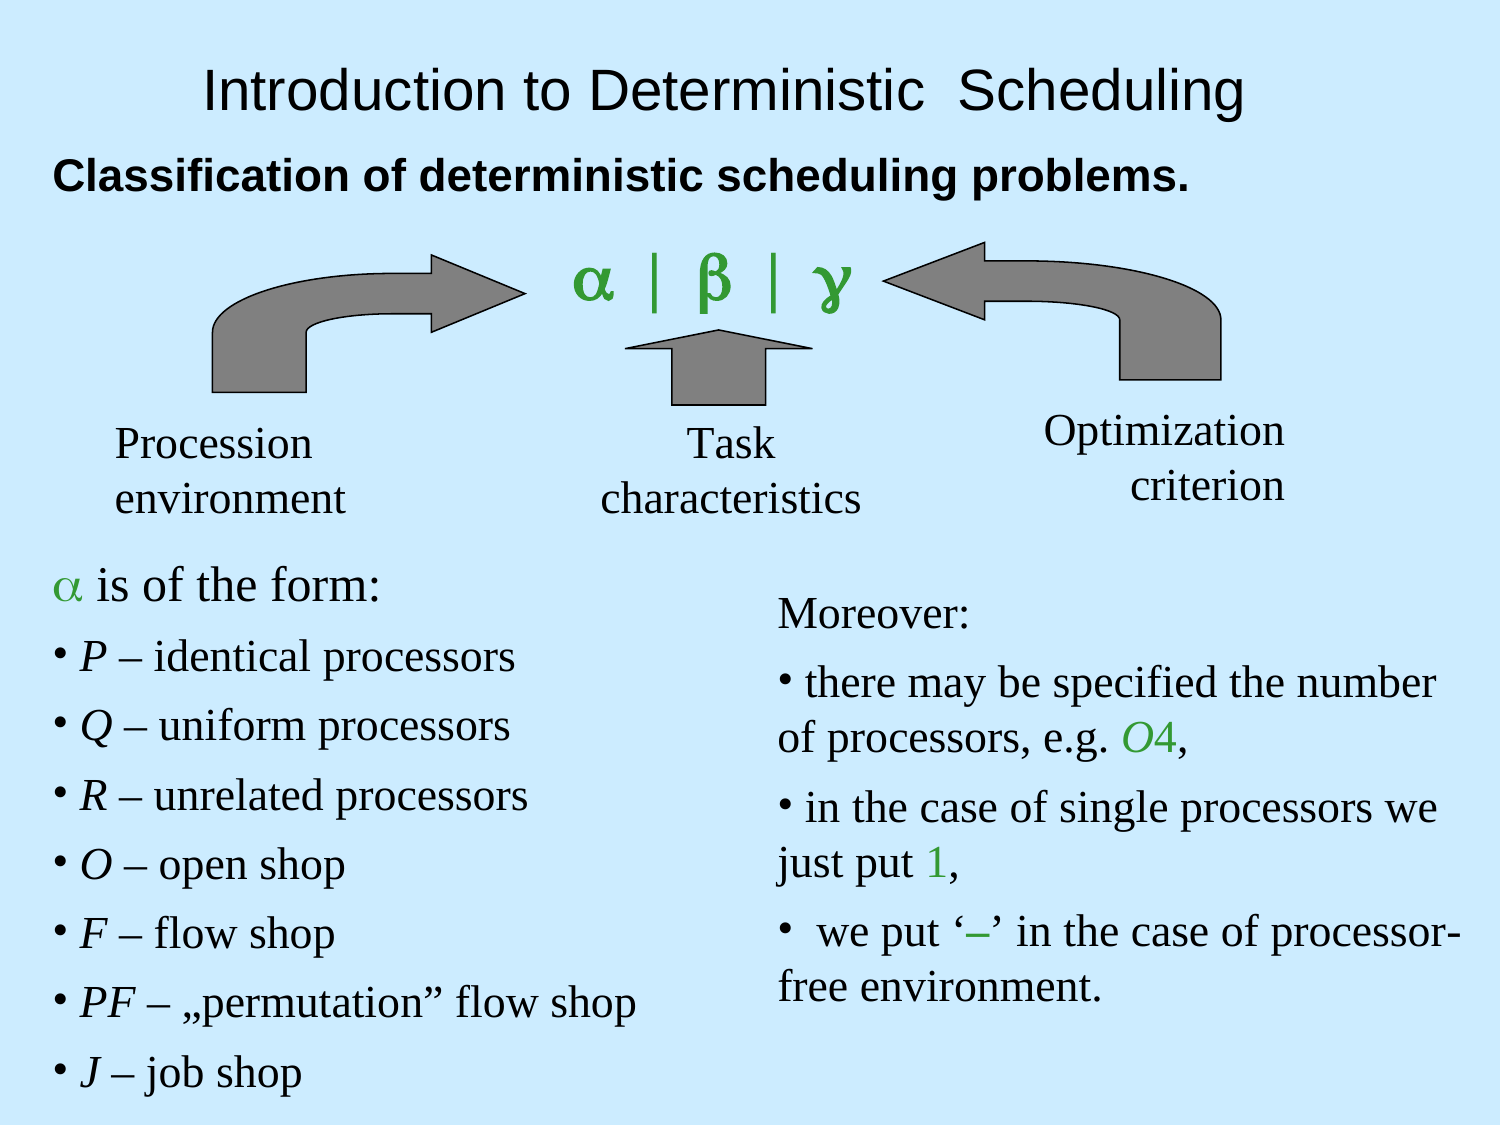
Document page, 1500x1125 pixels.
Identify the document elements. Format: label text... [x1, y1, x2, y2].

text_box Optimization criterion [962, 392, 1300, 575]
text_box [624, 329, 813, 405]
title Introduction to Deterministic Scheduling [0, 12, 1450, 163]
text_box [883, 242, 1221, 380]
text_box Classification of deterministic scheduling problems. [37, 137, 1326, 208]
text_box [212, 254, 526, 393]
text_box  is of the form: P – identical processors Q – uniform processors R – unrelated processors O – open shop F – flow shop PF – „permutation” flow shop J – job shop [37, 543, 763, 1105]
text_box  |  |  [362, 314, 431, 321]
text_box Procession environment [99, 404, 438, 531]
text_box Task characteristics [562, 404, 900, 531]
text_box  |  |  [362, 224, 1063, 321]
text_box Moreover: there may be specified the number of processors, e.g. O4, in the case of single processors we just put 1, we put ‘–’ in the case of processor-free environment. [762, 575, 1500, 1019]
